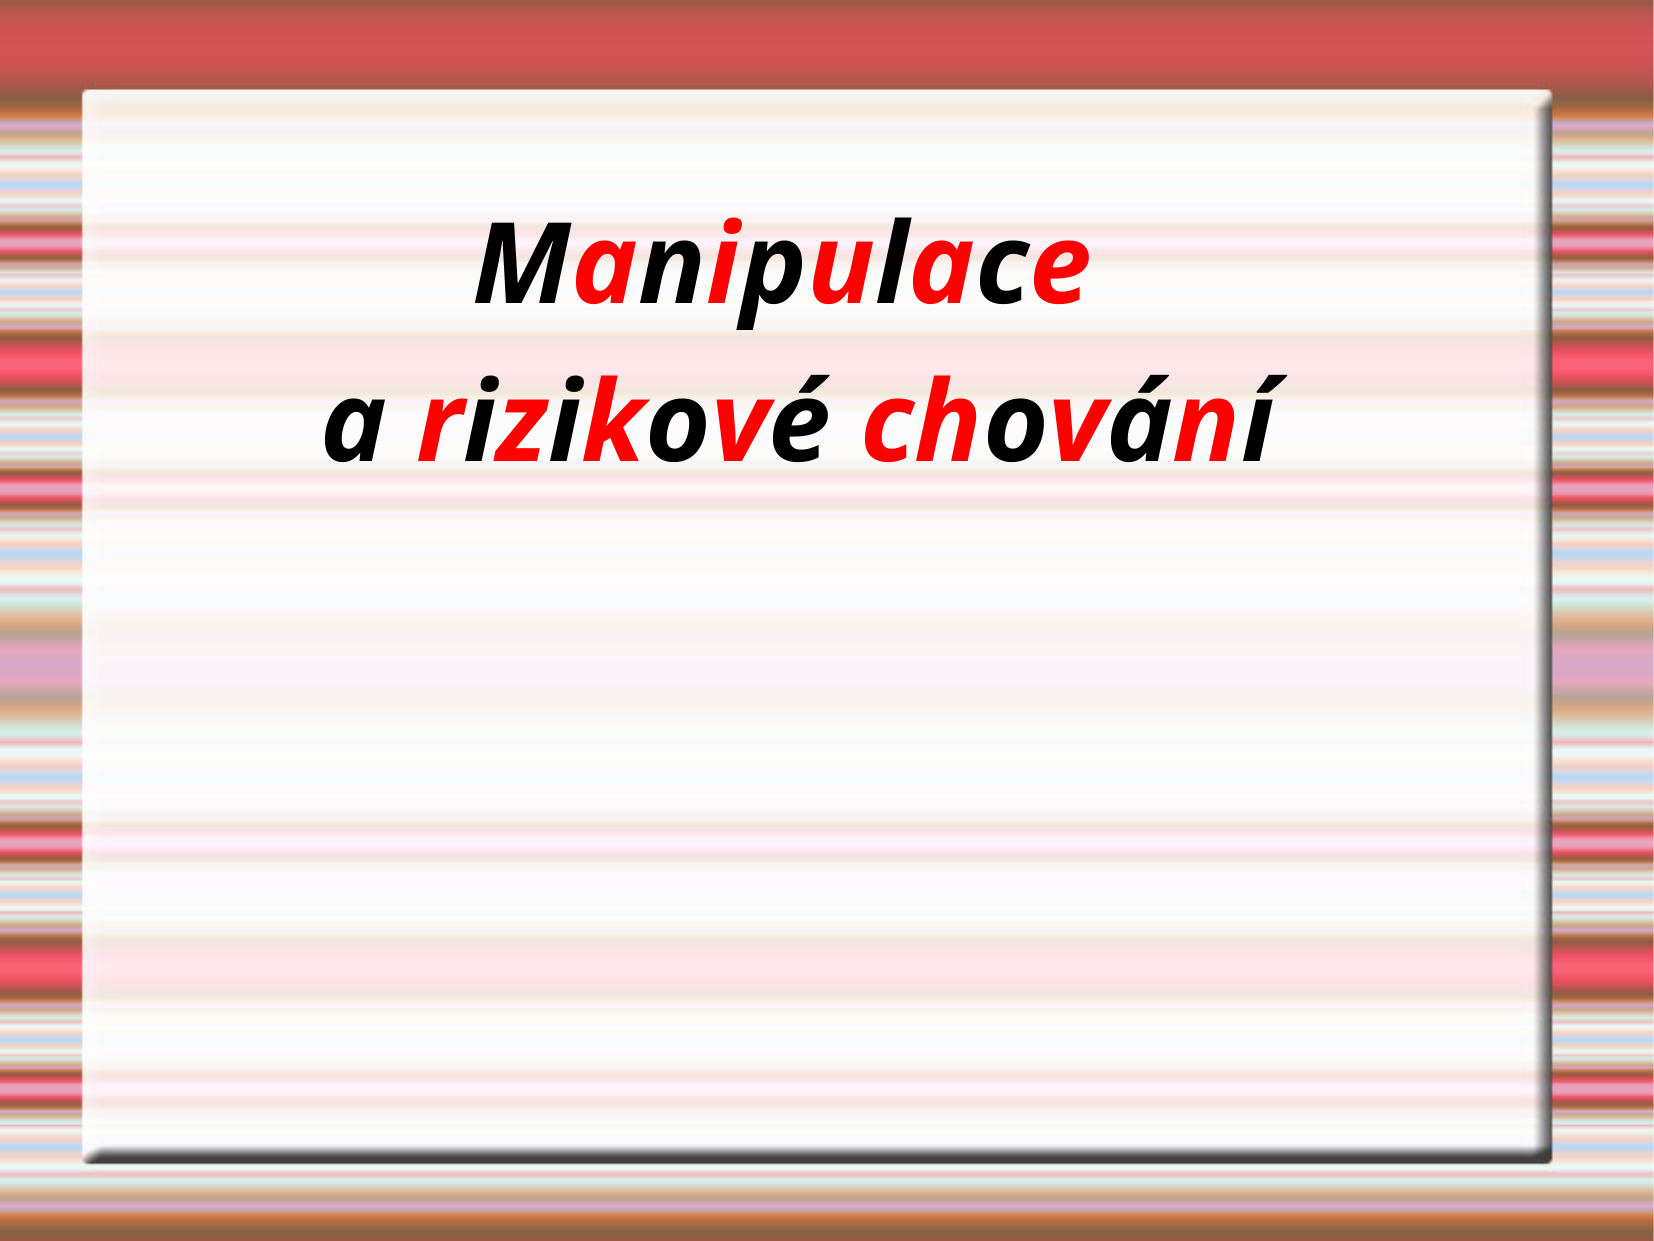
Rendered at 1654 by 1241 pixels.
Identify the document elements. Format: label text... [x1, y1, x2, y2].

title Manipulace a rizikové chování [88, 167, 1506, 482]
